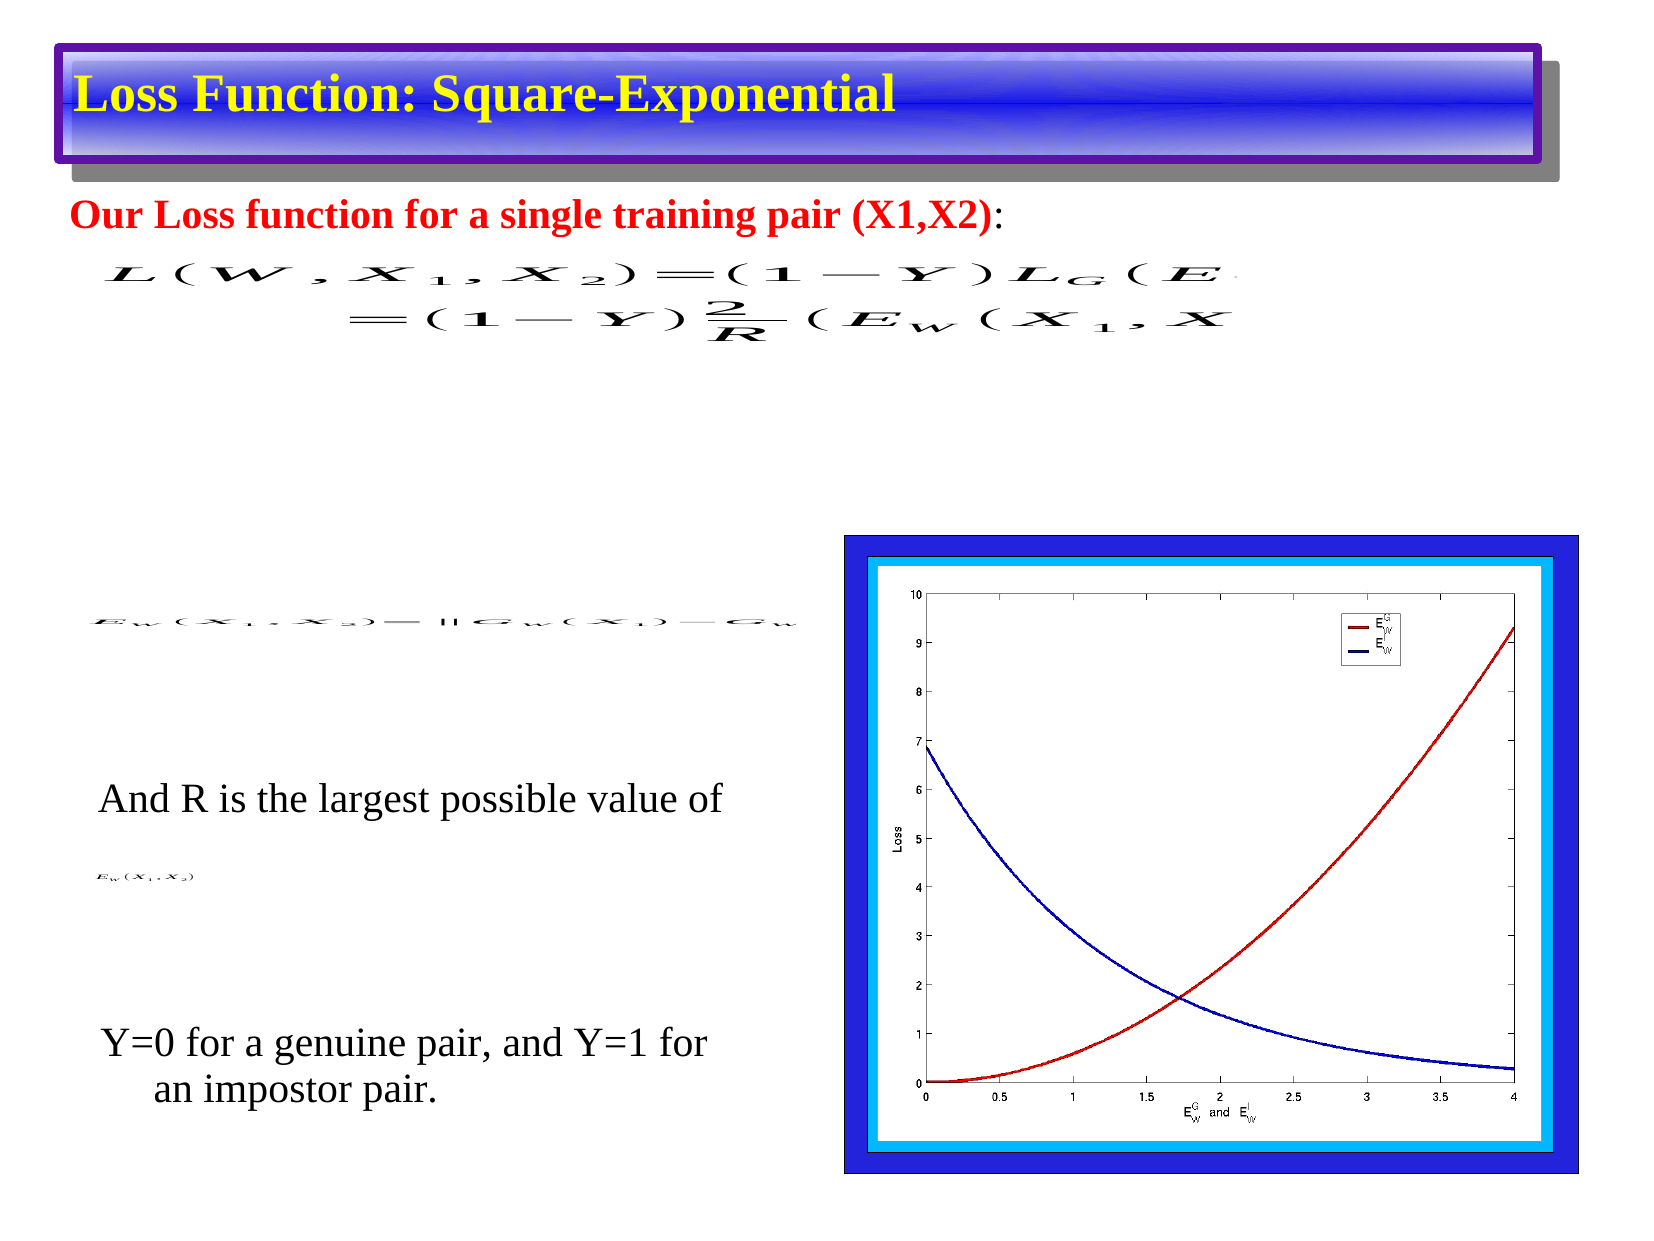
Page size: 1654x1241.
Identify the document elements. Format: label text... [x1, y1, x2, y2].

chart [89, 873, 338, 954]
text_box Y=0 for a genuine pair, and Y=1 for an impostor pair. [100, 1019, 757, 1121]
text_box Loss Function: Square-Exponential [58, 47, 1538, 160]
chart [70, 618, 796, 698]
text_box And R is the largest possible value of [97, 775, 754, 858]
picture [878, 567, 1541, 1140]
text_box [844, 535, 1579, 1174]
chart [74, 261, 1237, 508]
text_box Our Loss function for a single training pair (X1,X2): [69, 190, 1343, 283]
